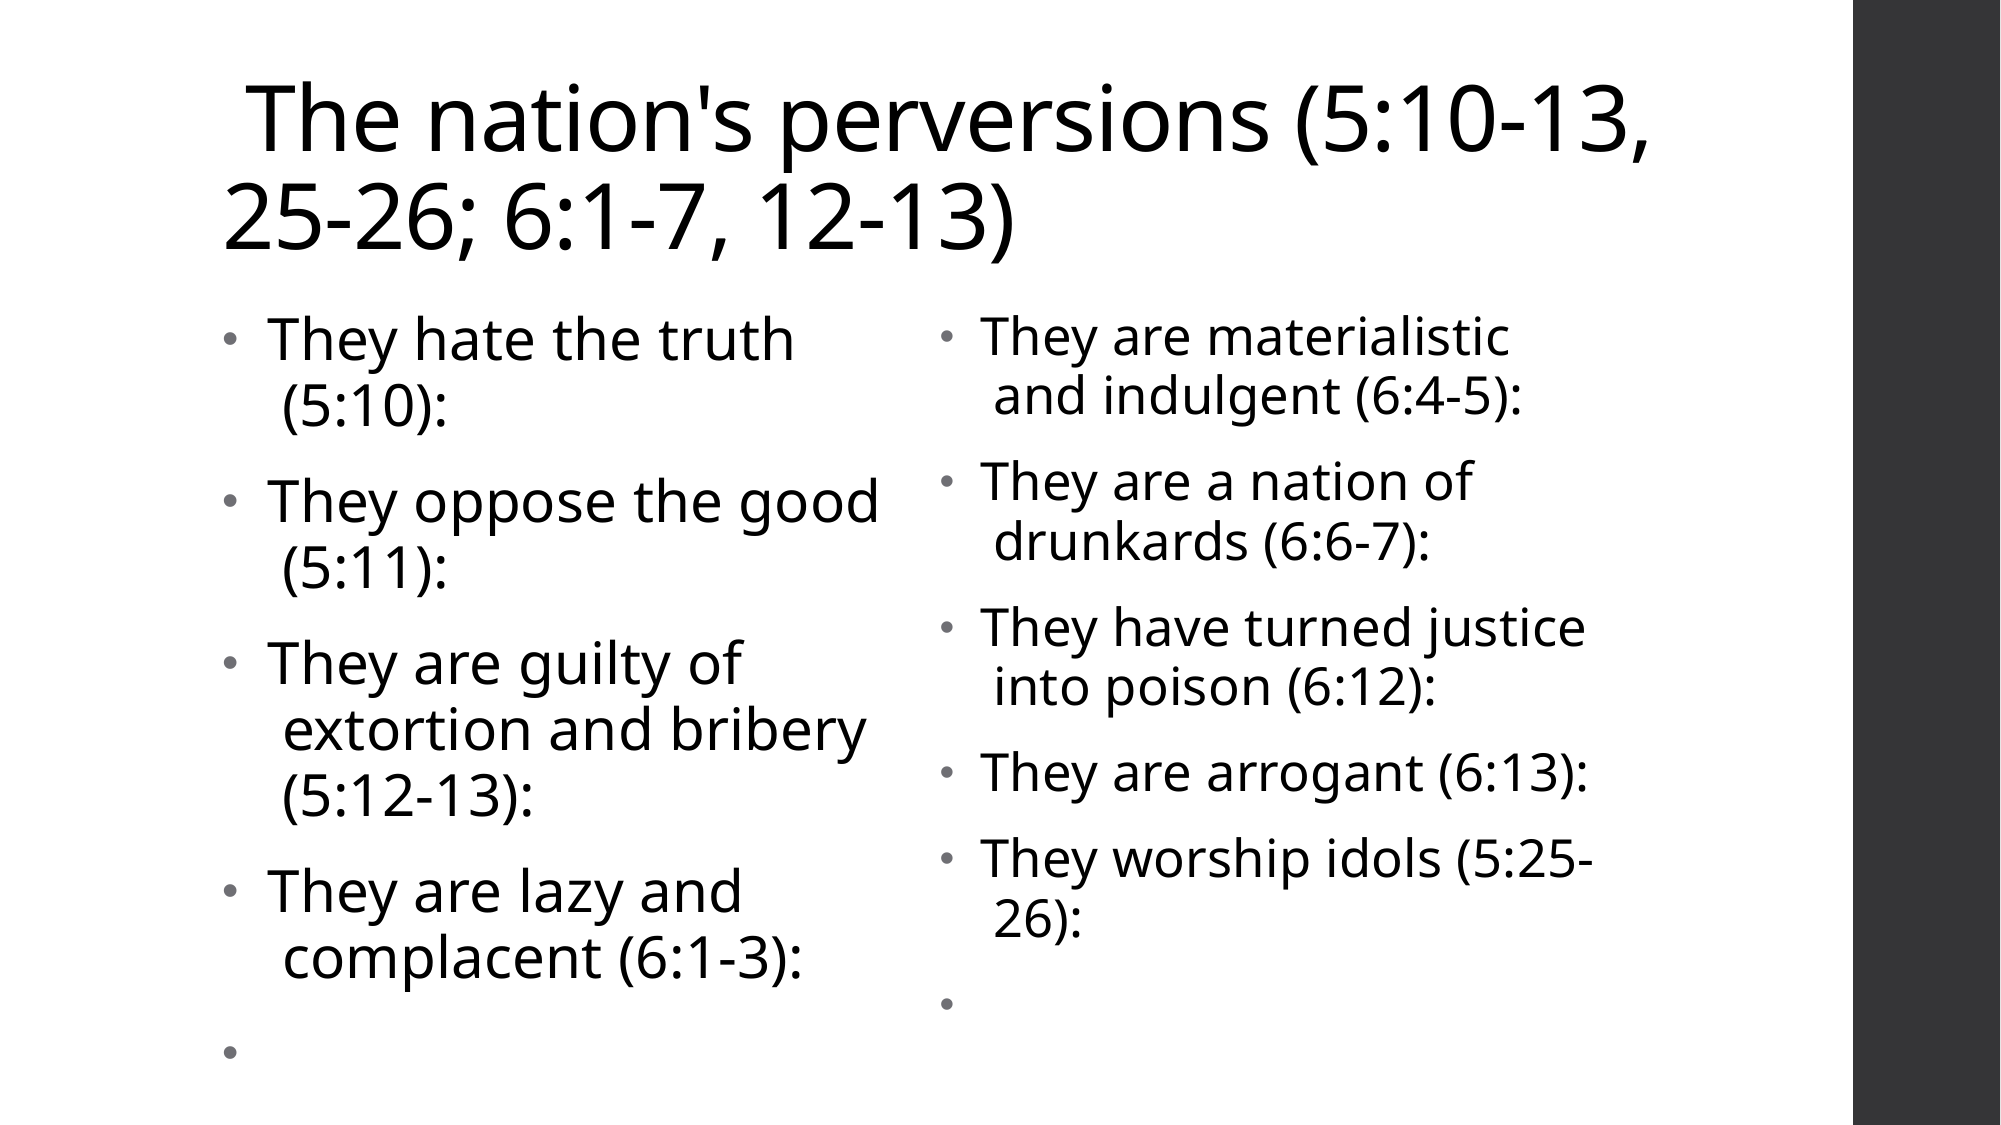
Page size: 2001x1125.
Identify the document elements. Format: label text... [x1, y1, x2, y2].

list They hate the truth (5:10): They oppose the good (5:11): They are guilty of extortion and bribery (5:12-13): They are lazy and complacent (6:1-3): [207, 299, 900, 1014]
list They are materialistic and indulgent (6:4-5): They are a nation of drunkards (6:6-7): They have turned justice into poison (6:12): They are arrogant (6:13): They worship idols (5:25-26): [924, 299, 1617, 1014]
title The nation's perversions (5:10-13, 25-26; 6:1-7, 12-13) [206, 60, 1797, 278]
